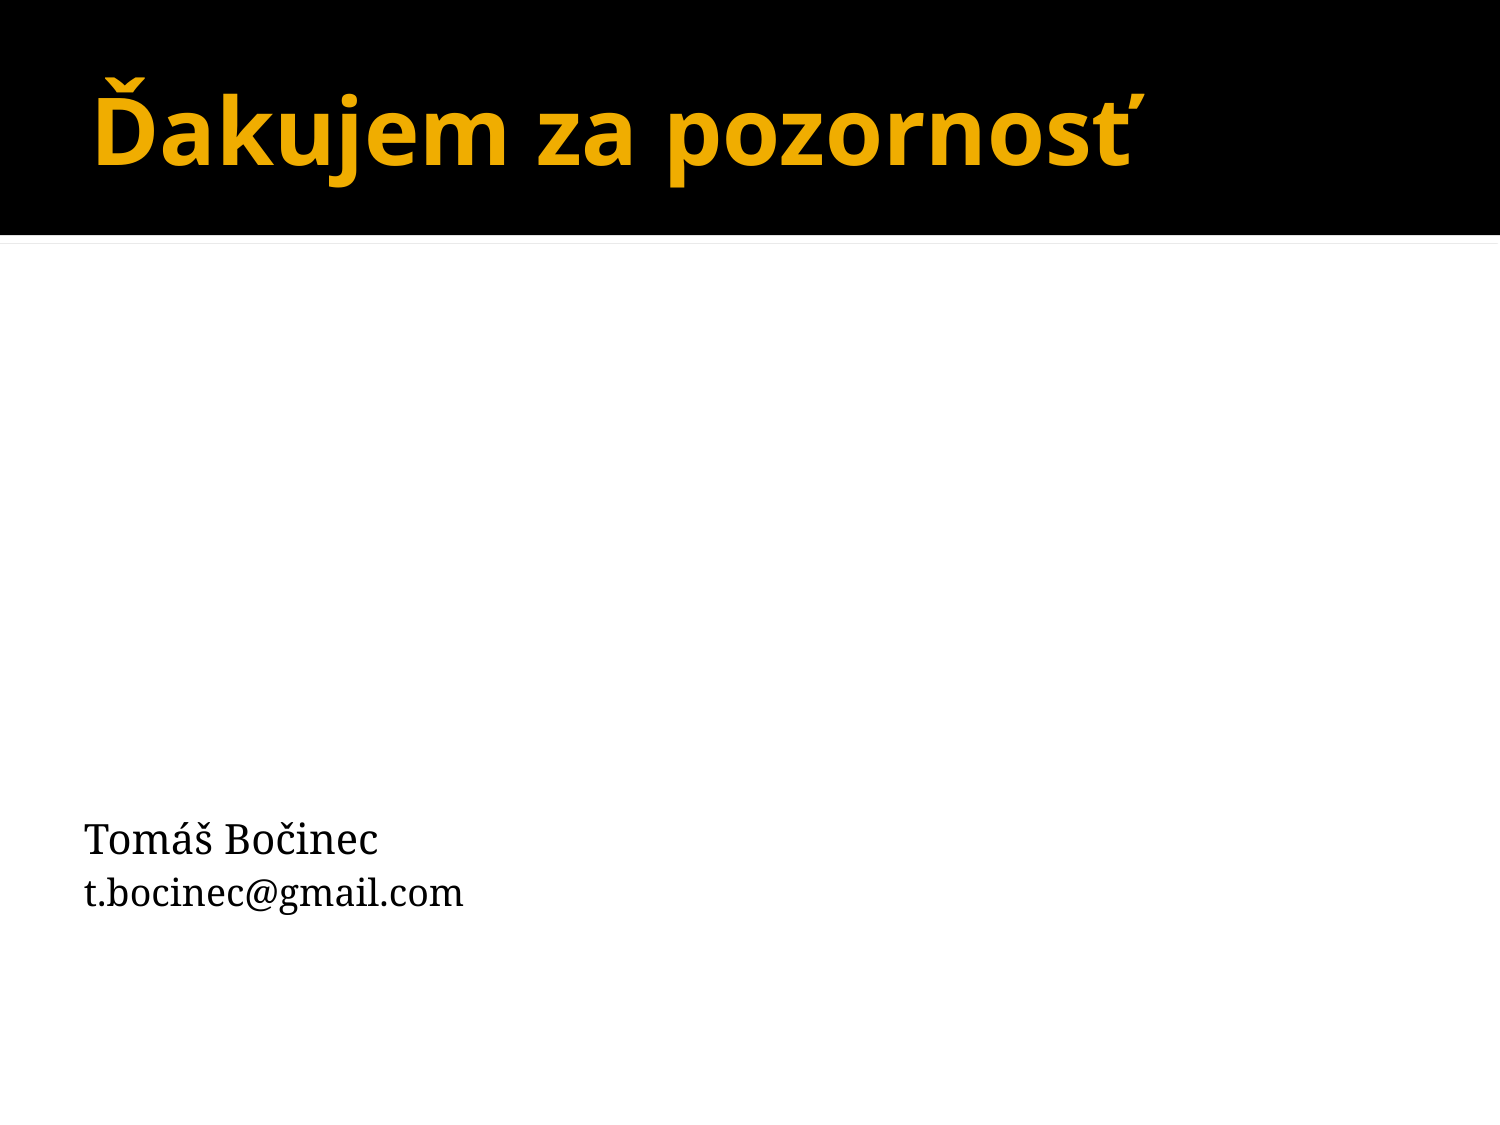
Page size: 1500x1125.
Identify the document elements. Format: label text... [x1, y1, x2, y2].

list Tomáš Bočinec t.bocinec@gmail.com [75, 291, 1425, 1050]
title Ďakujem za pozornosť [75, 25, 1425, 231]
